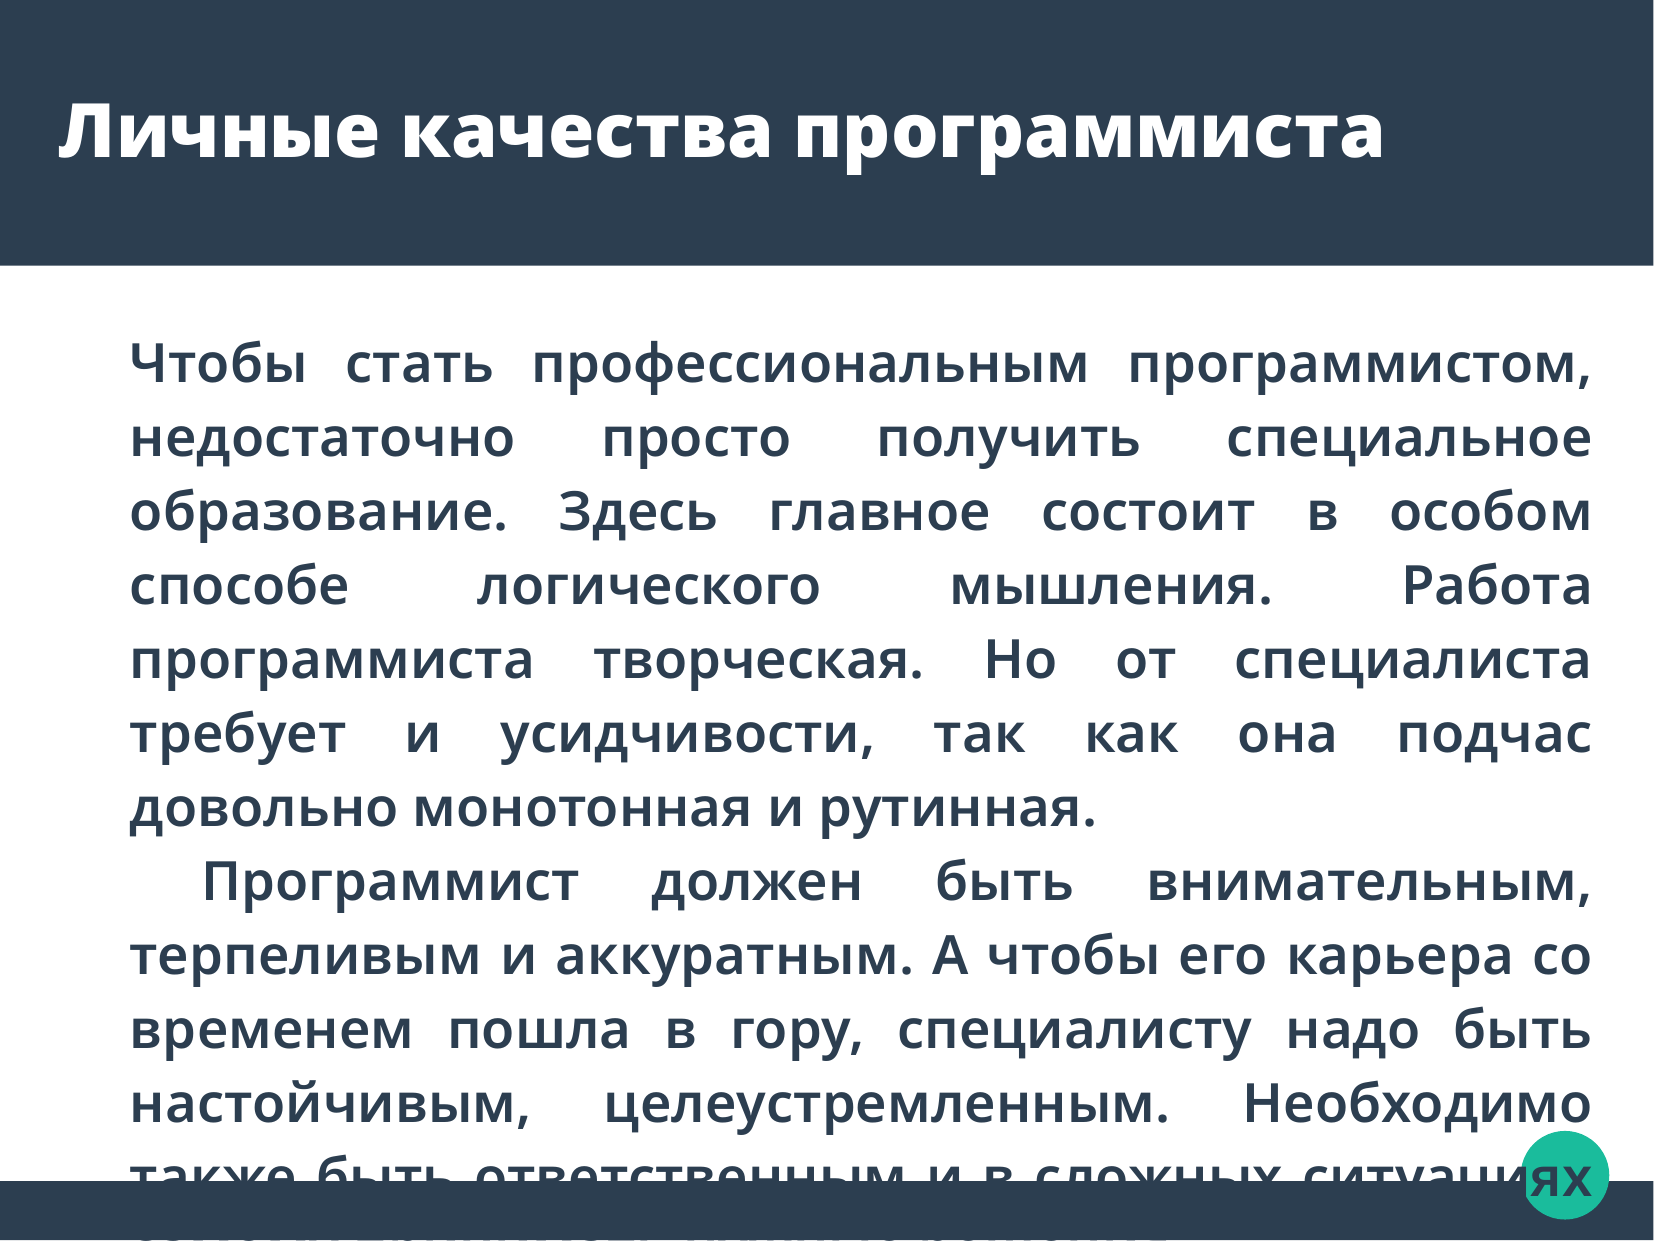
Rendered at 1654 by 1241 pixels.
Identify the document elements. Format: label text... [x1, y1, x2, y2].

list Чтобы стать профессиональным программистом, недостаточно просто получить специальное образование. Здесь главное состоит в особом способе логического мышления. Работа программиста творческая. Но от специалиста требует и усидчивости, так как она подчас довольно монотонная и рутинная. Программист должен быть внимательным, терпеливым и аккуратным. А чтобы его карьера со временем пошла в гору, специалисту надо быть настойчивым, целеустремленным. Необходимо также быть ответственным и в сложных ситуациях самому принимать нужные решения. [59, 324, 1595, 1152]
title Личные качества программиста [59, 49, 1595, 207]
